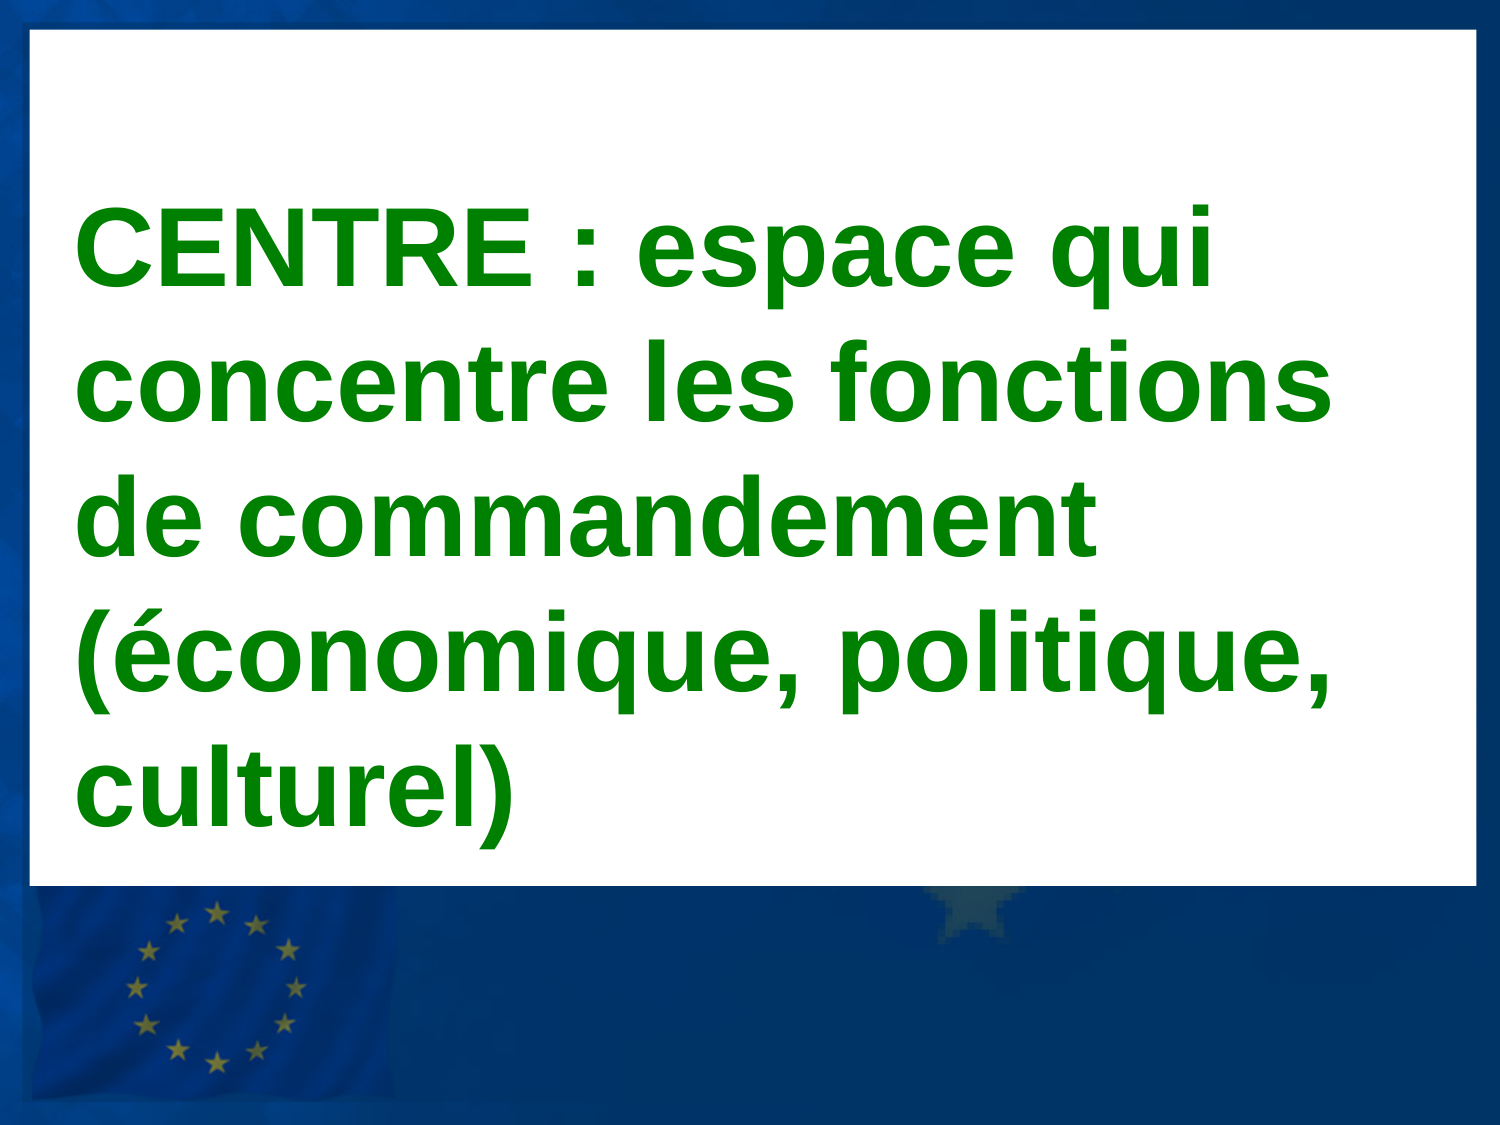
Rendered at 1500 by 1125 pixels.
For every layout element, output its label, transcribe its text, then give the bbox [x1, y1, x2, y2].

picture [0, 0, 1500, 1125]
list [29, 29, 1477, 886]
text_box CENTRE : espace qui concentre les fonctions de commandement (économique, politique, culturel) [59, 166, 1447, 857]
